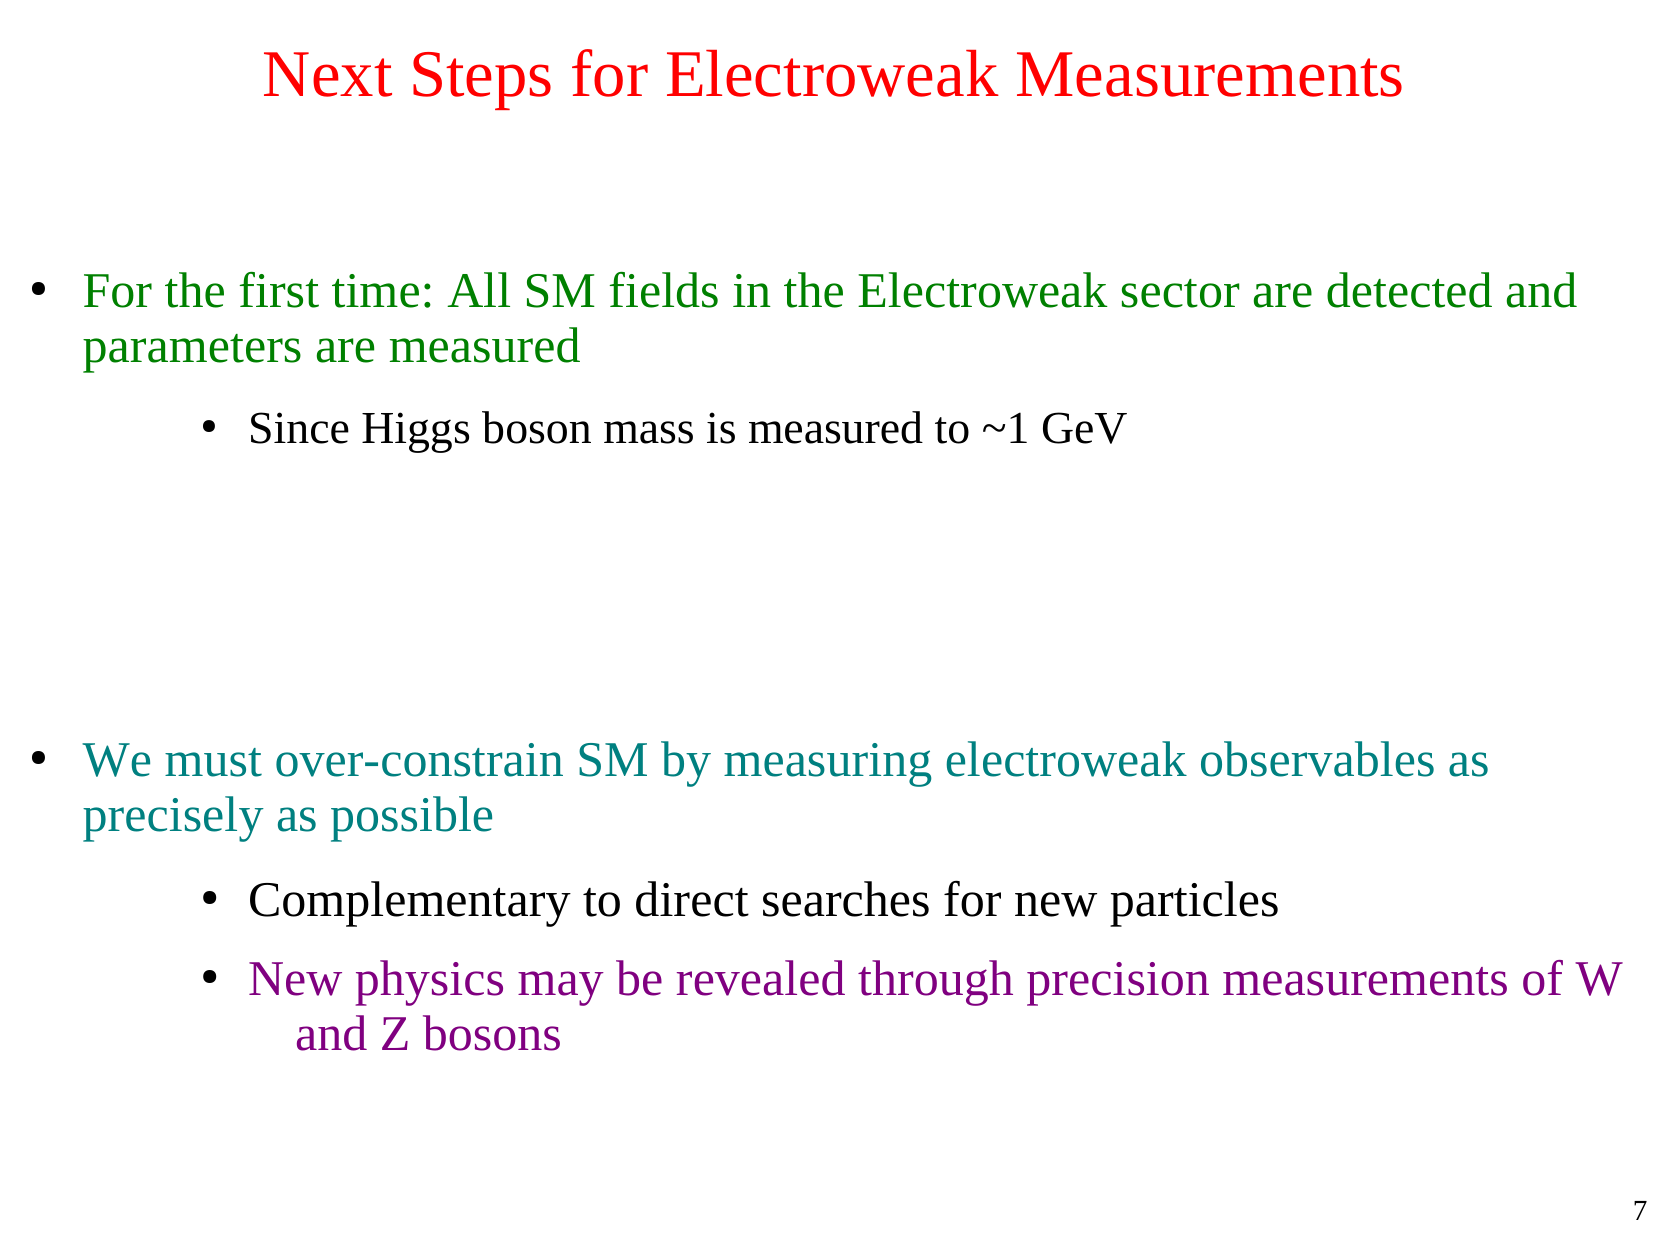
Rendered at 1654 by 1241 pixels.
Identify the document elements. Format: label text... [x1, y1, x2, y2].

list For the first time: All SM fields in the Electroweak sector are detected and parameters are measured Since Higgs boson mass is measured to ~1 GeV We must over-constrain SM by measuring electroweak observables as precisely as possible Complementary to direct searches for new particles New physics may be revealed through precision measurements of W and Z bosons [11, 262, 1647, 1241]
title Next Steps for Electroweak Measurements [128, 5, 1541, 144]
